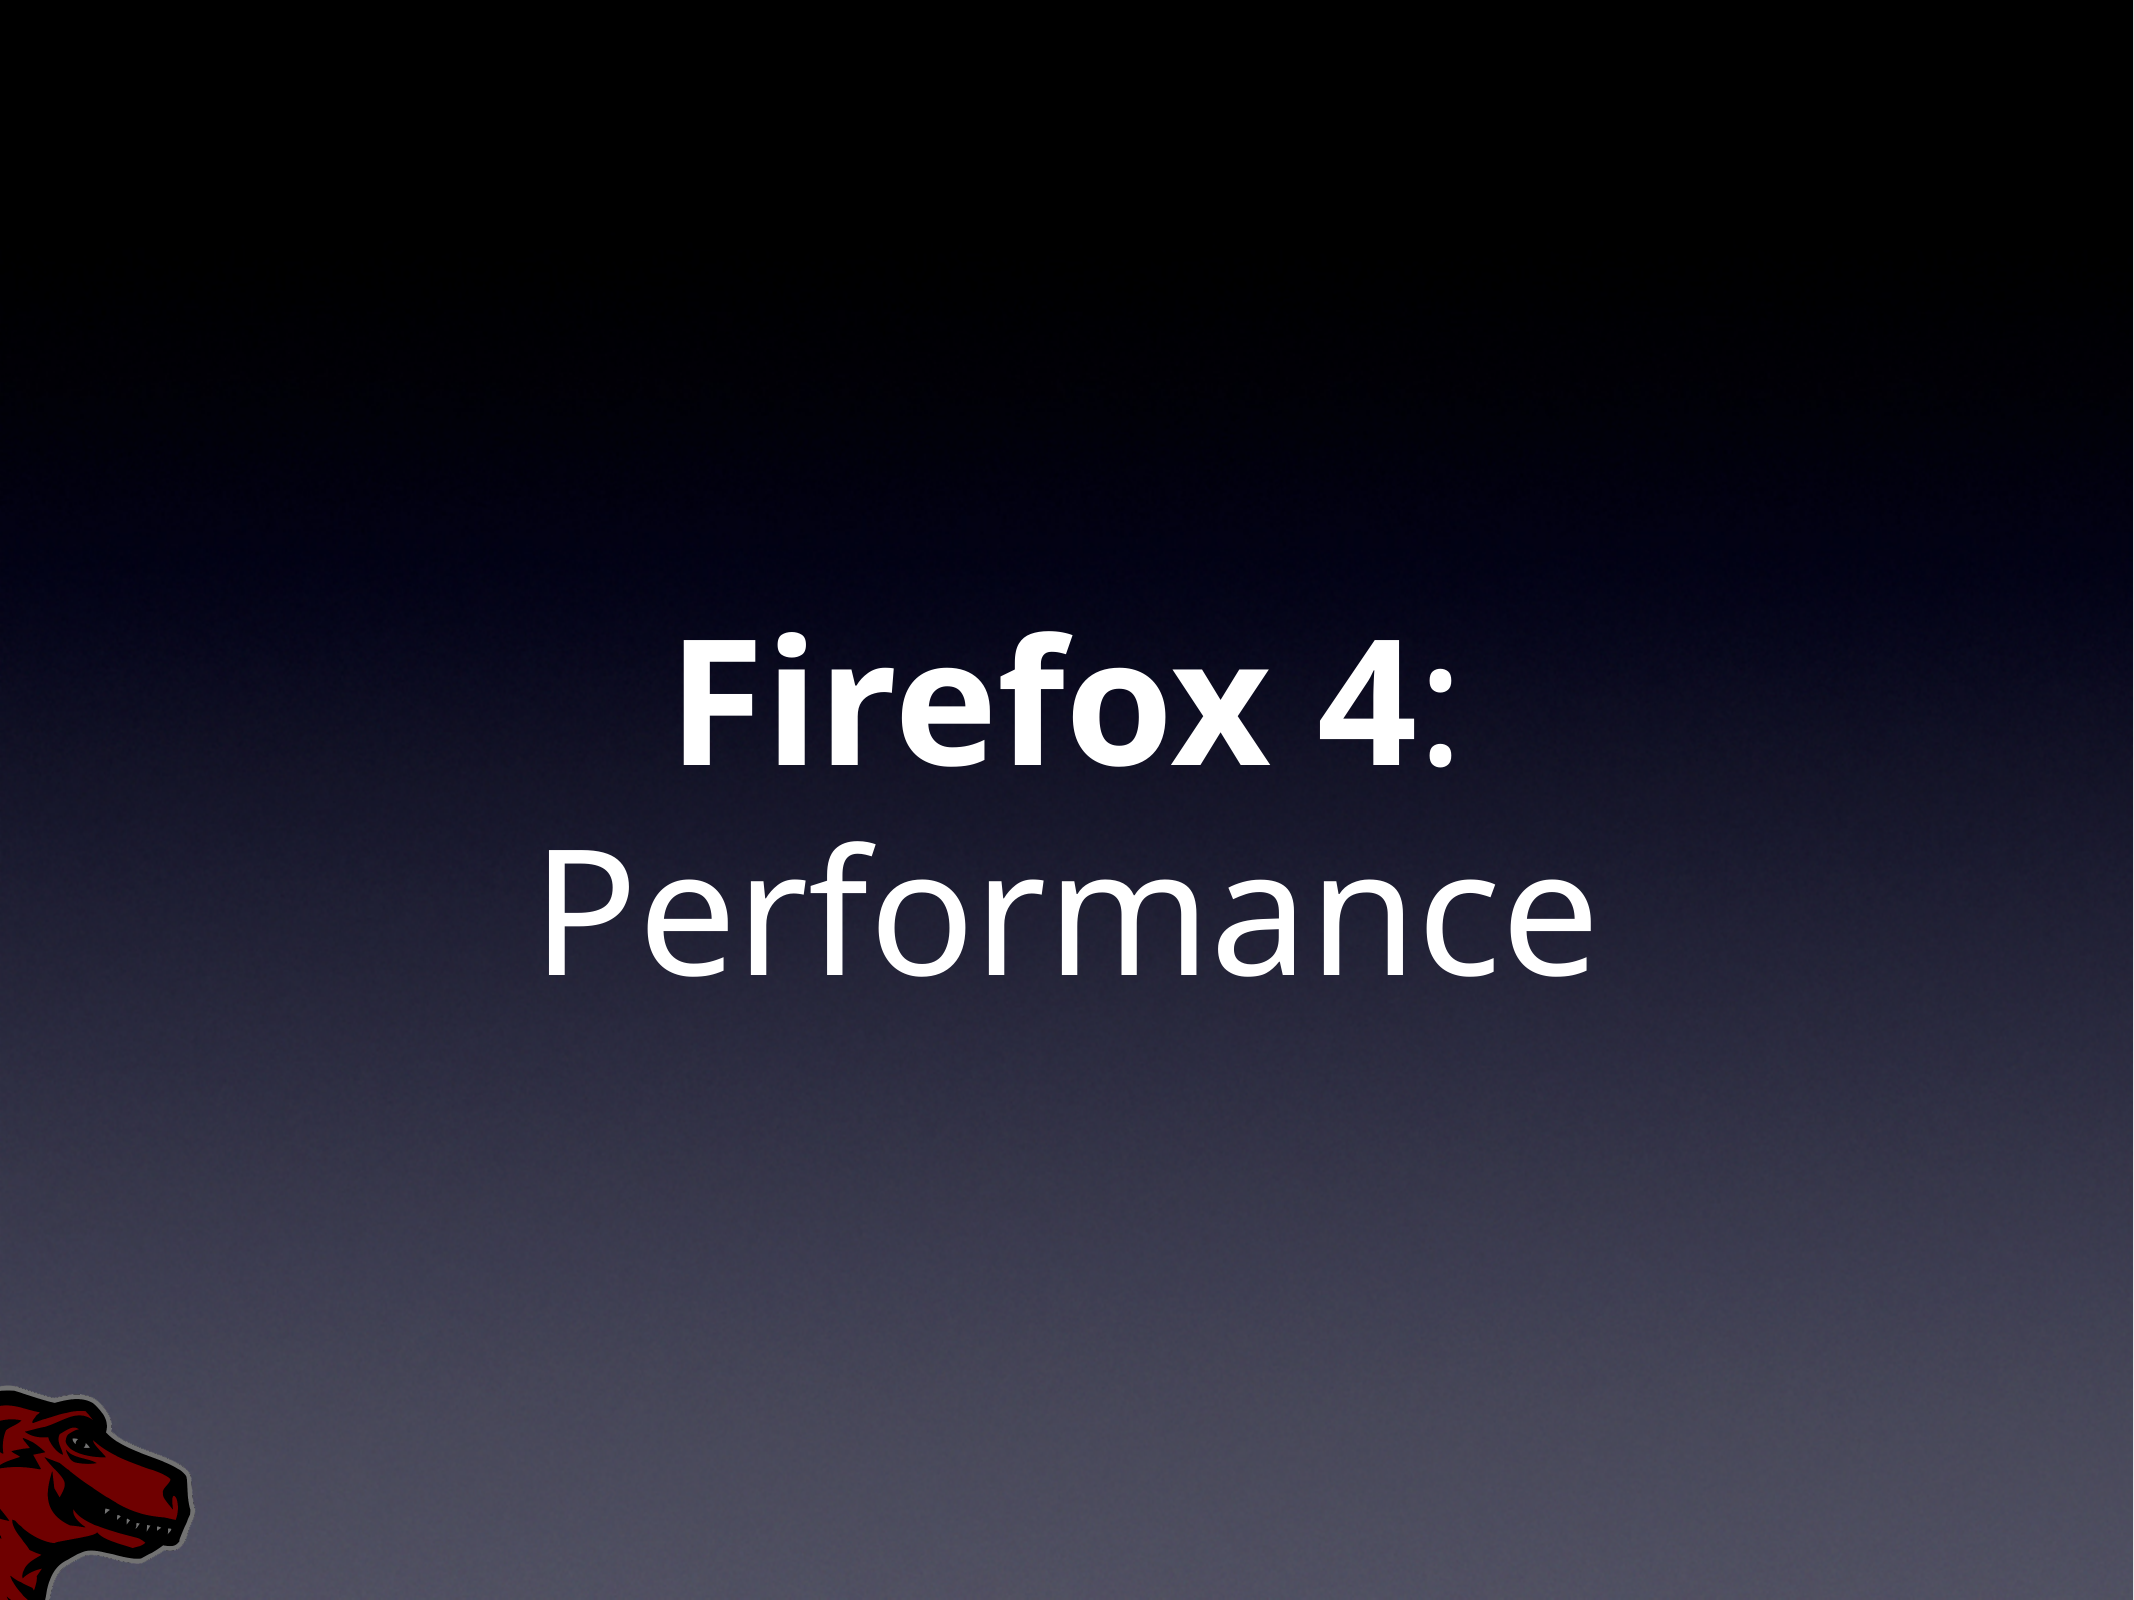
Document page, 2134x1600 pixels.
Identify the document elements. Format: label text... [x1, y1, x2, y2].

title Firefox 4: Performance [208, 487, 1925, 1113]
picture [0, 0, 2134, 1600]
